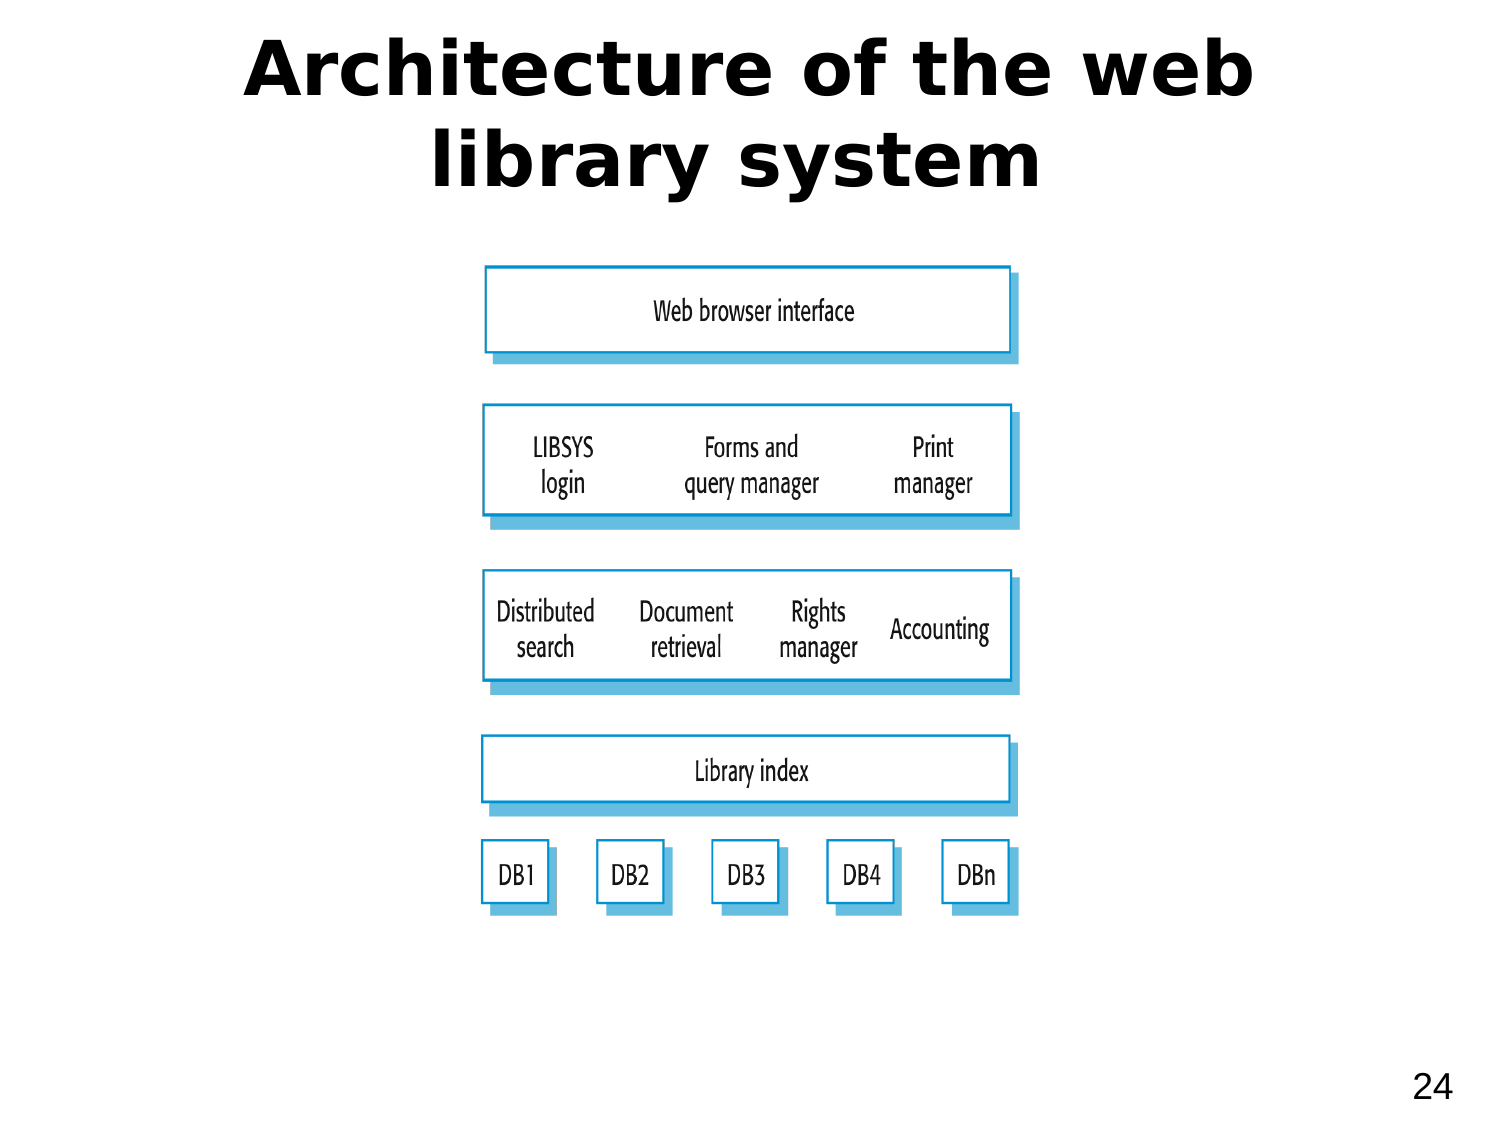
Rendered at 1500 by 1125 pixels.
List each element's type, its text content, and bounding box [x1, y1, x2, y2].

title Architecture of the web library system [75, 44, 1425, 177]
picture [349, 263, 1151, 916]
